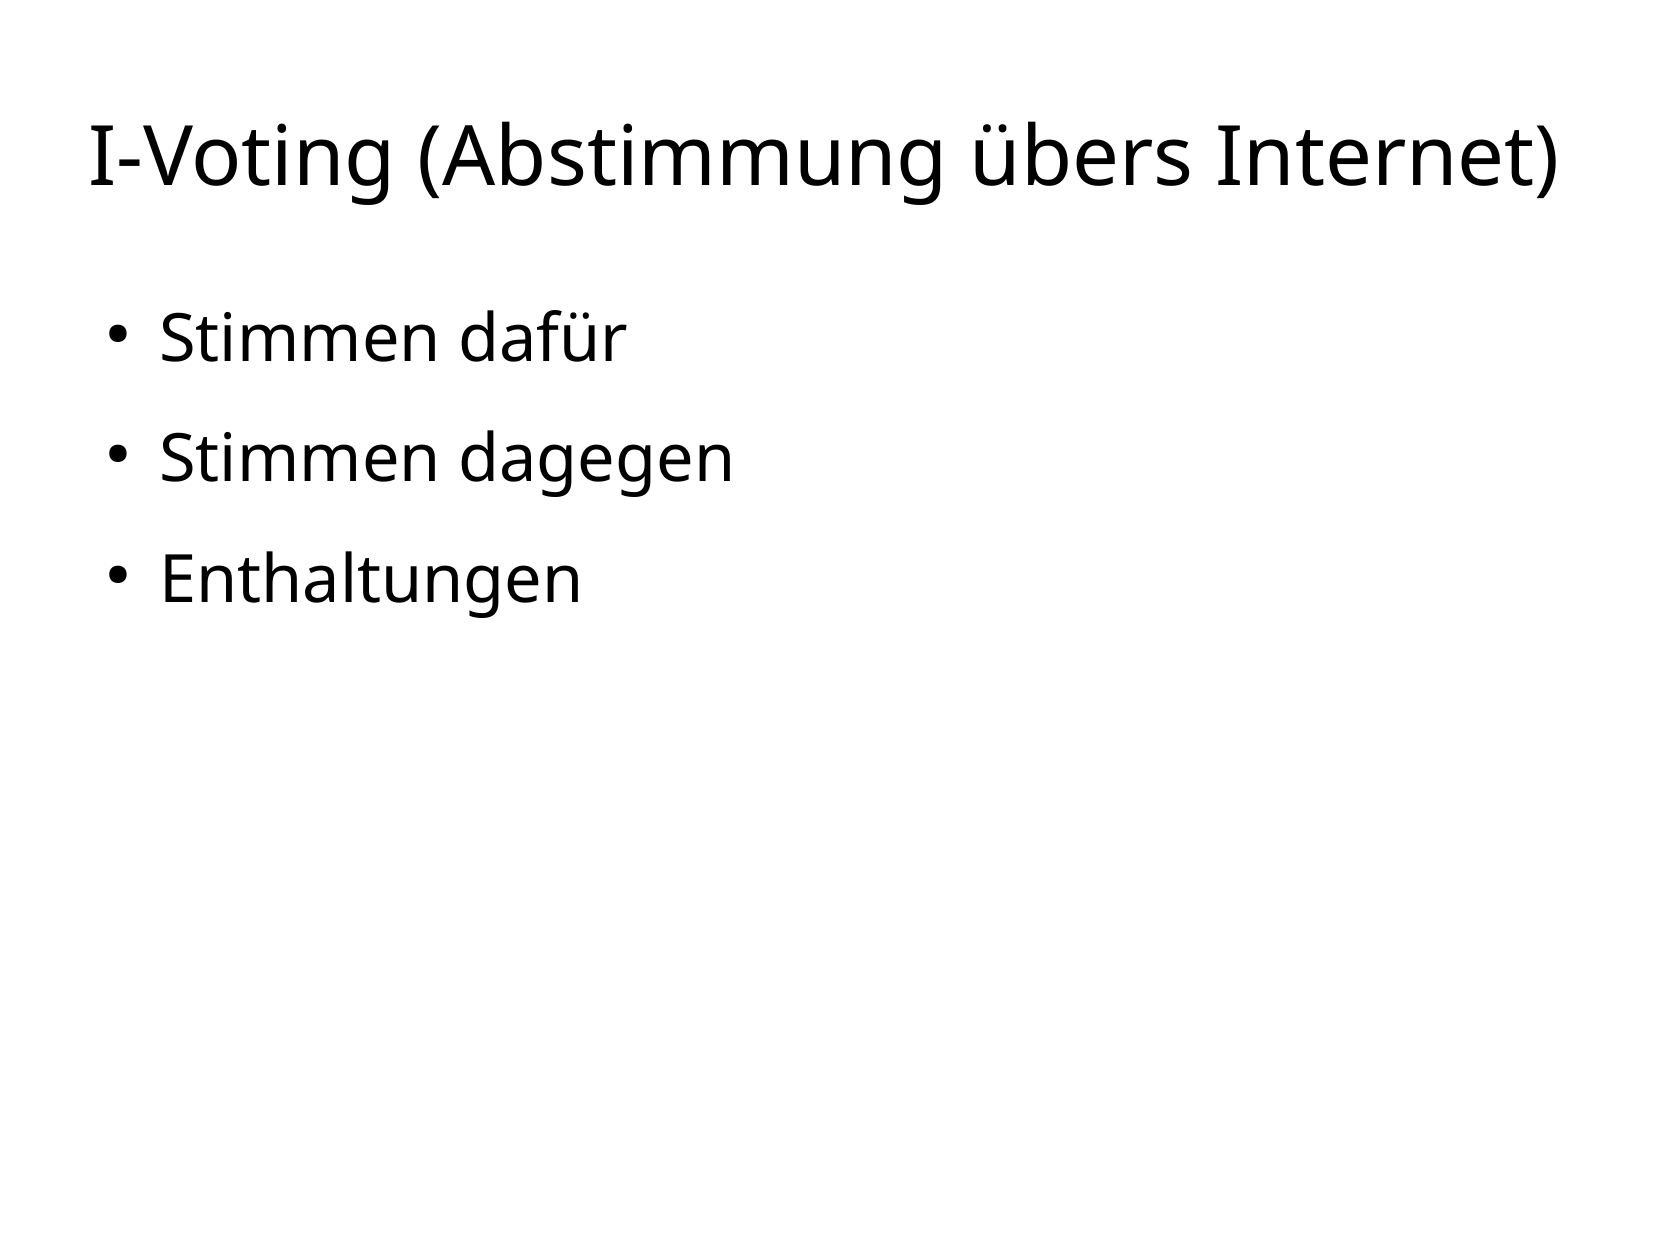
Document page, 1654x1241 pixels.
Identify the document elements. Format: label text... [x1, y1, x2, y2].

list Stimmen dafür Stimmen dagegen Enthaltungen [88, 290, 1572, 1094]
title I-Voting (Abstimmung übers Internet) [82, 51, 1571, 255]
